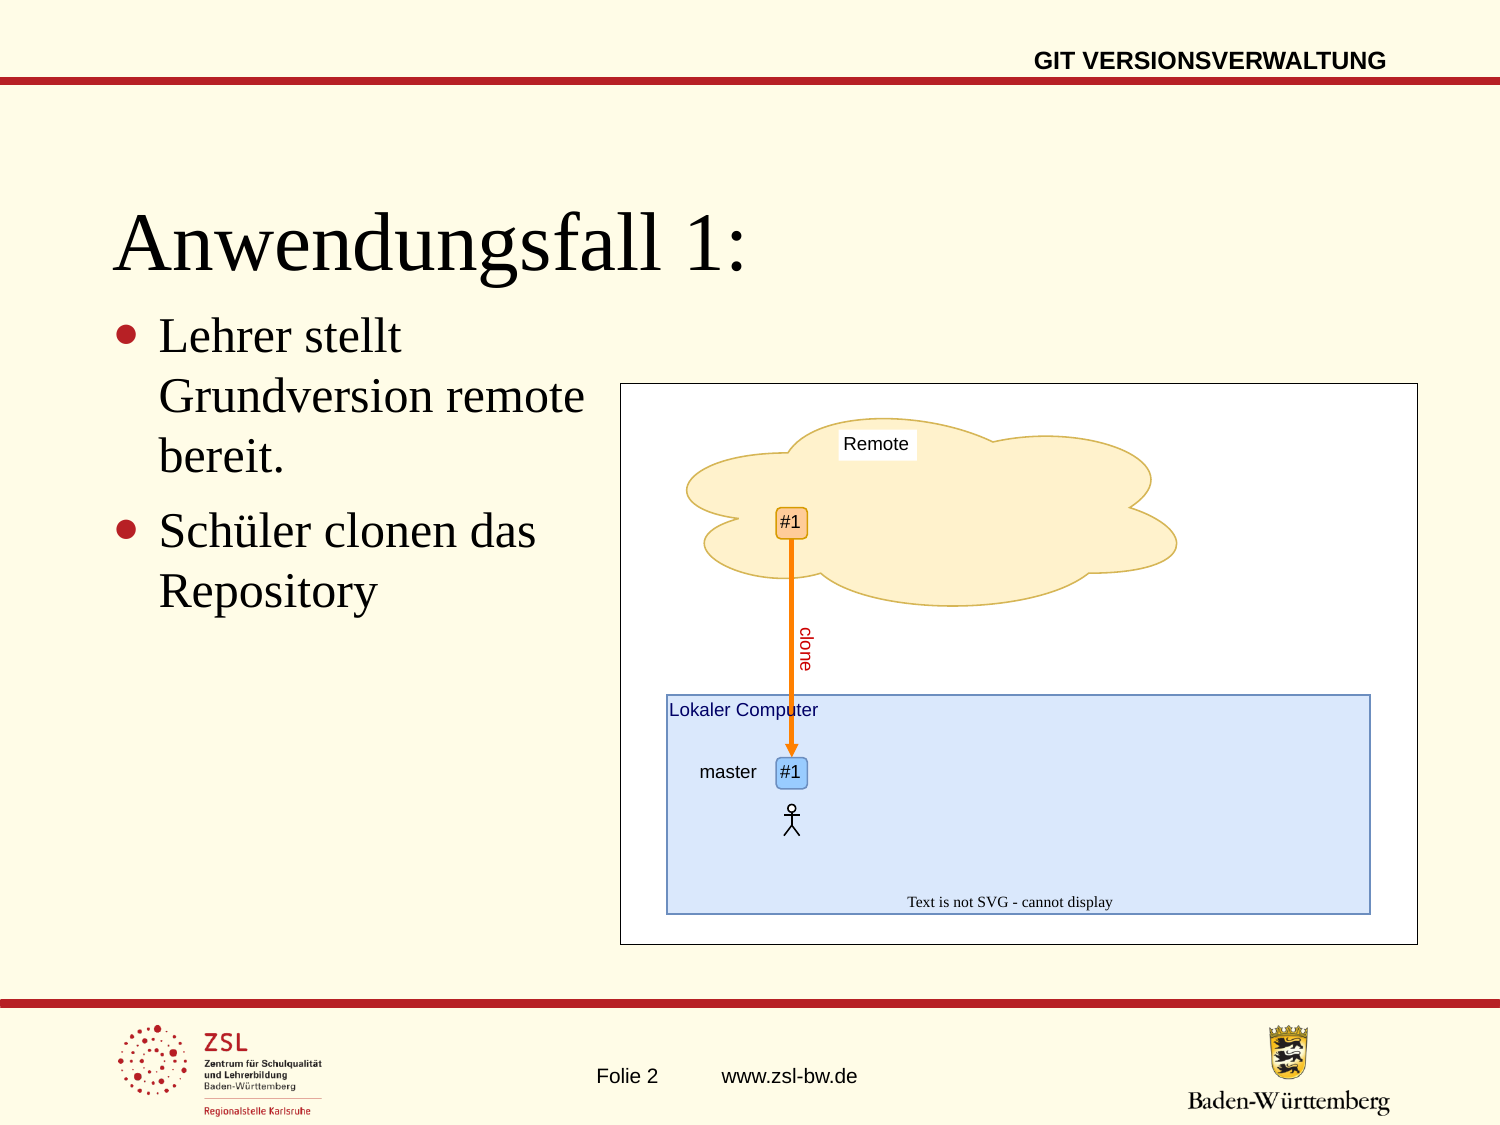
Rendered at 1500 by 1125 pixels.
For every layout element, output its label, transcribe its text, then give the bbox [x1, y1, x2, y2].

slide_number Folie <Foliennummer> www.zsl-bw.de [596, 1062, 894, 1088]
list Lehrer stellt Grundversion remote bereit. Schüler clonen das Repository [112, 302, 591, 977]
picture [0, 999, 1500, 1125]
text_box [620, 383, 1418, 945]
picture [649, 396, 1372, 916]
footer GIT VERSIONSVERWALTUNG [395, 44, 1388, 75]
title Anwendungsfall 1: [112, 87, 1388, 288]
picture [1187, 1023, 1390, 1116]
